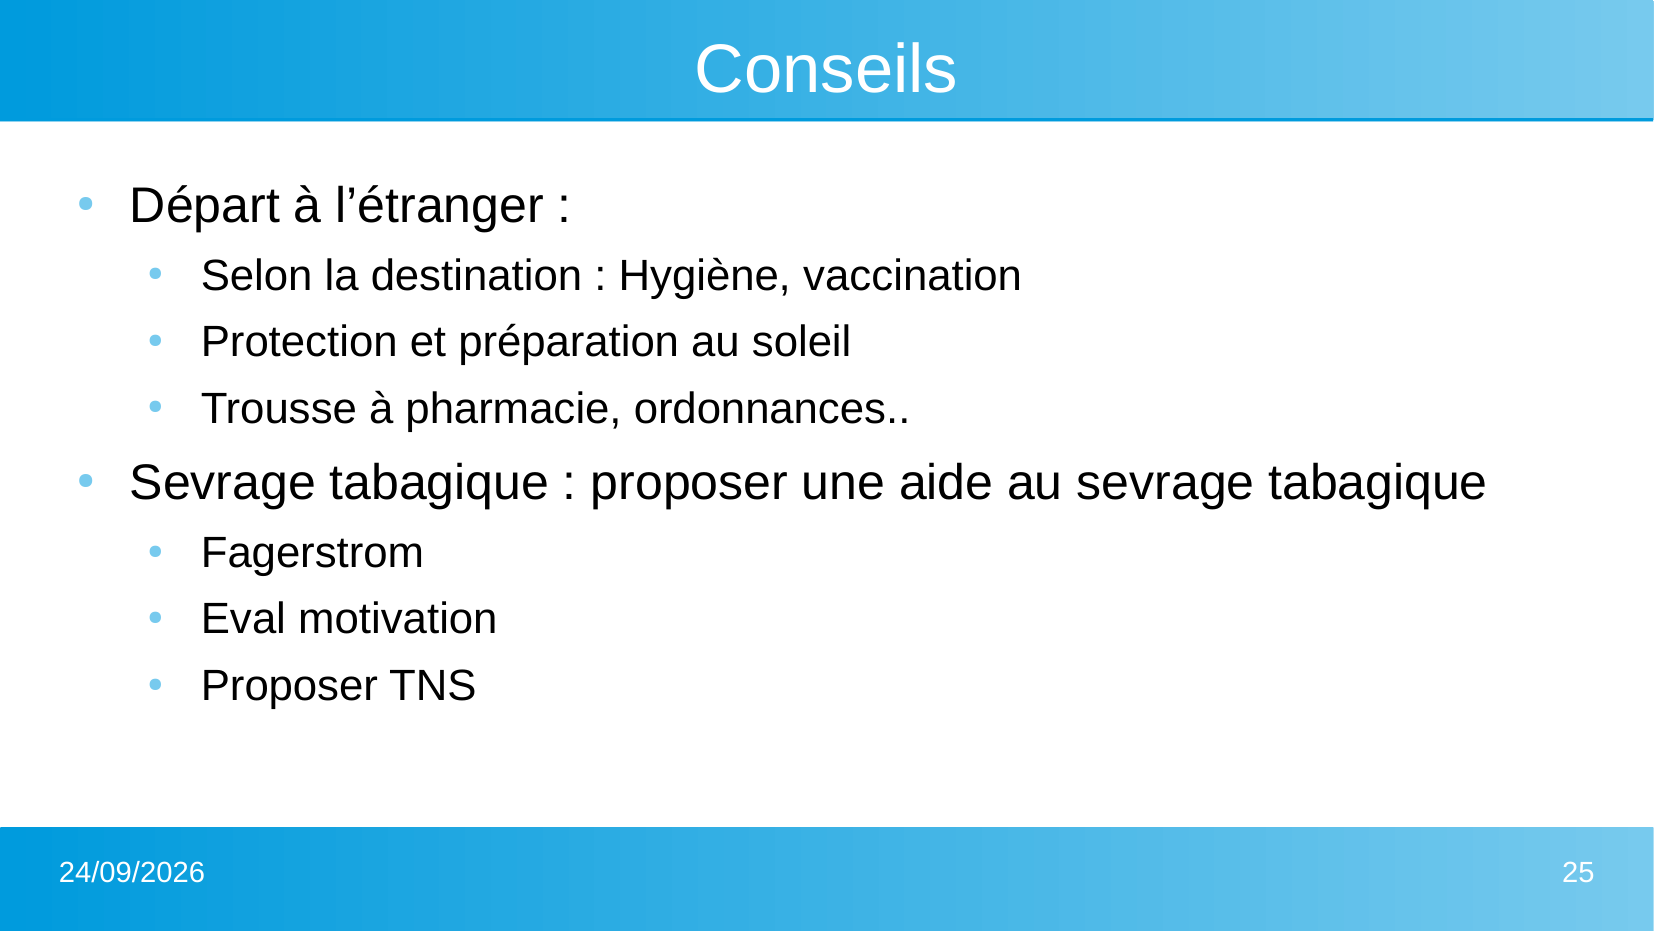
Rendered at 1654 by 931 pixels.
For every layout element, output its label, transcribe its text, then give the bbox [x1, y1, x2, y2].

list Départ à l’étranger : Selon la destination : Hygiène, vaccination Protection et préparation au soleil Trousse à pharmacie, ordonnances.. Sevrage tabagique : proposer une aide au sevrage tabagique Fagerstrom Eval motivation Proposer TNS [59, 177, 1595, 768]
title Conseils [59, 29, 1595, 108]
